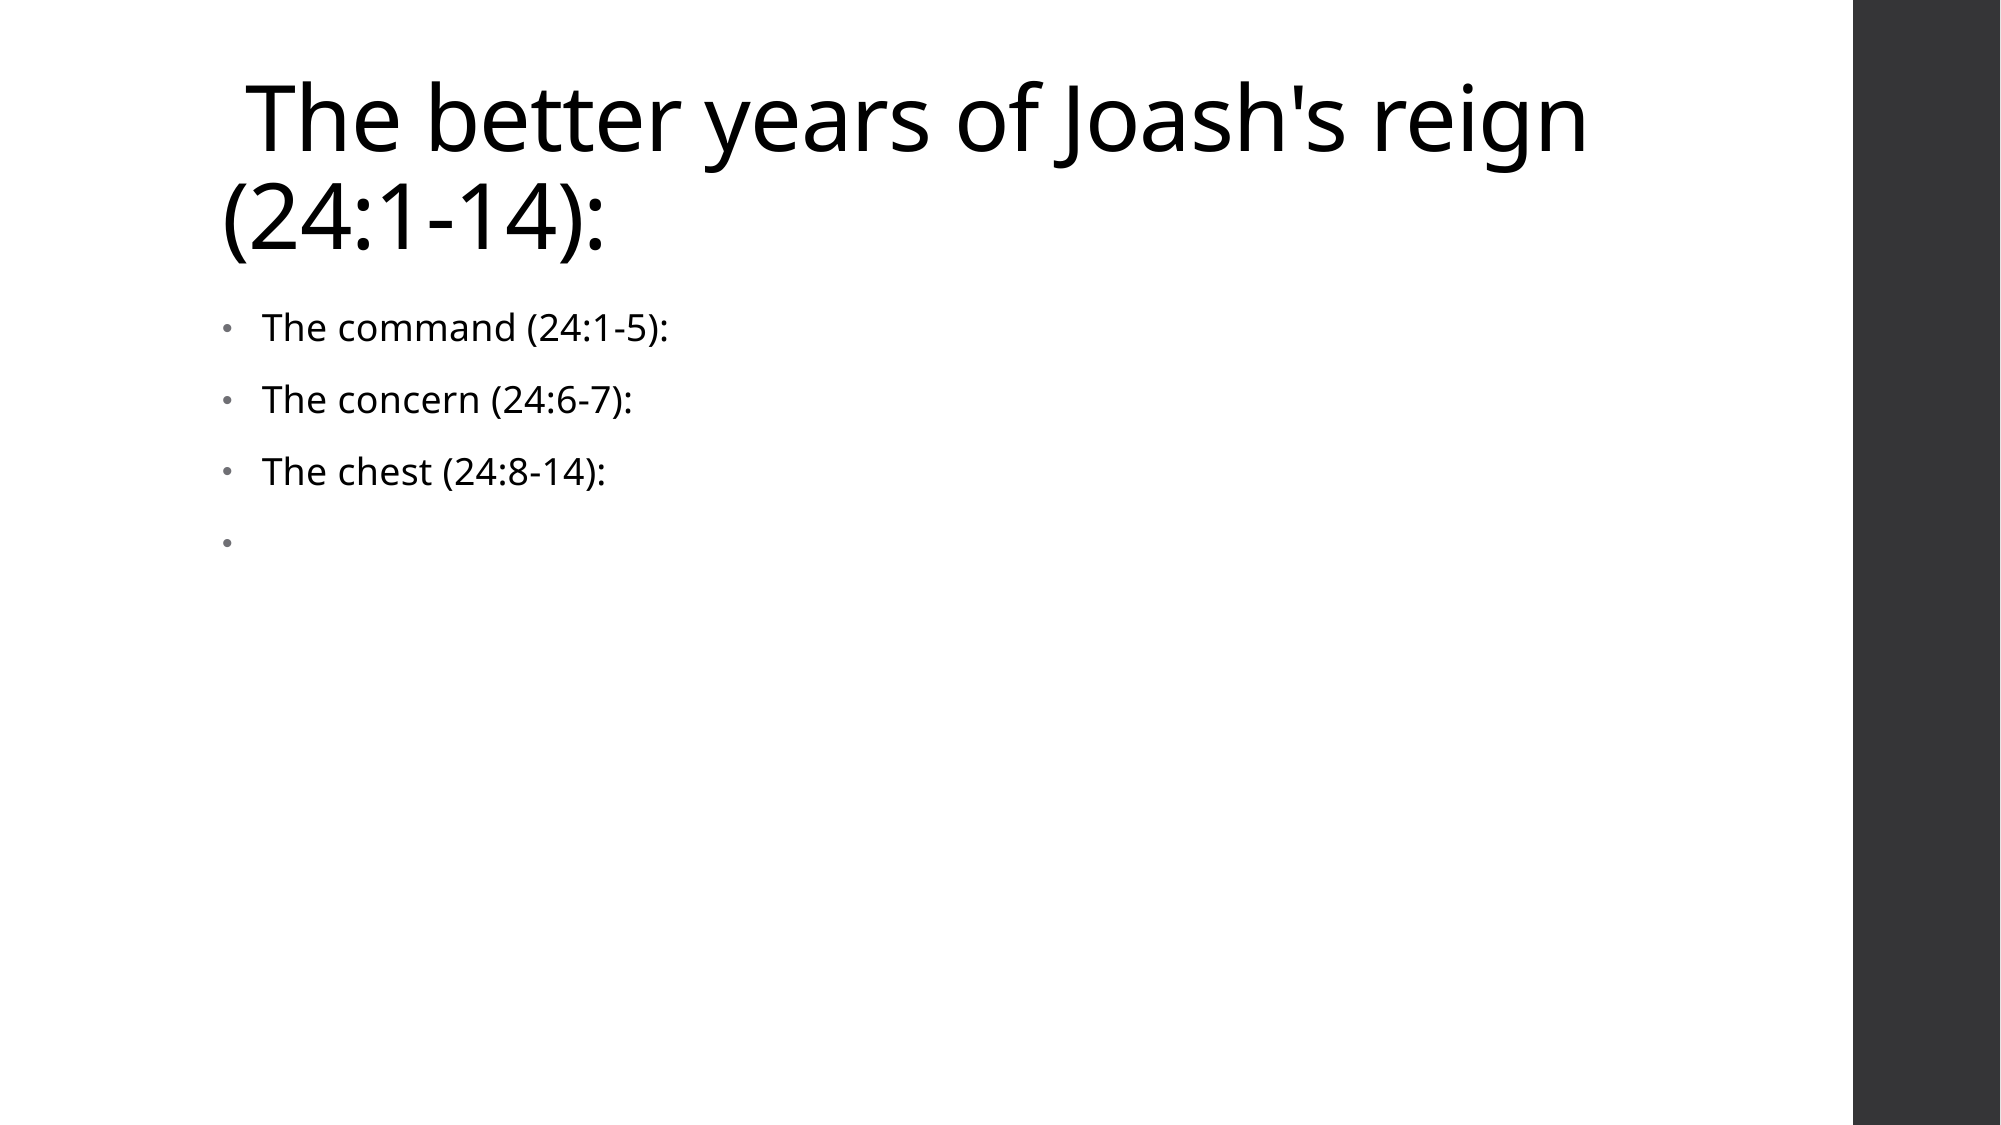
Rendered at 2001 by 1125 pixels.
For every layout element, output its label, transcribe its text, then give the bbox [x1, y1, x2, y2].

title The better years of Joash's reign (24:1-14): [206, 60, 1797, 278]
list The command (24:1-5): The concern (24:6-7): The chest (24:8-14): [206, 299, 1617, 1014]
